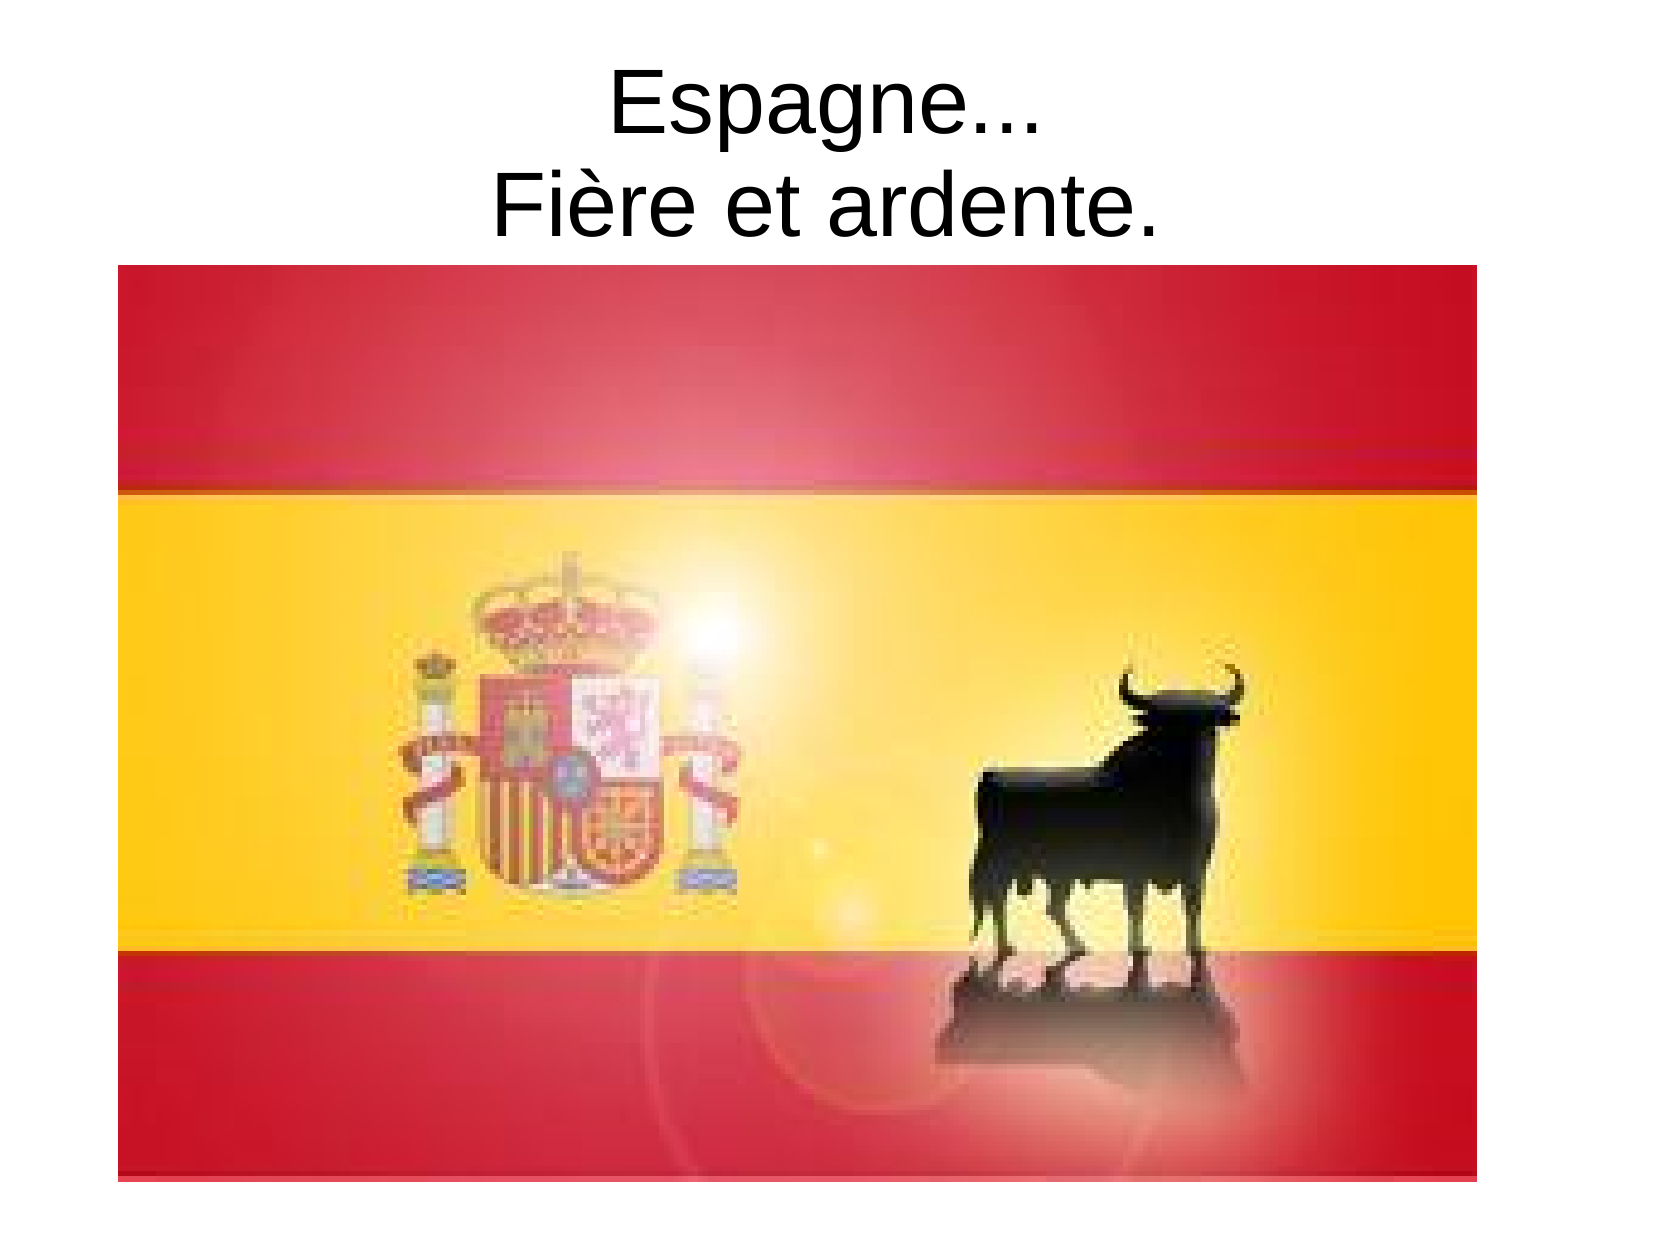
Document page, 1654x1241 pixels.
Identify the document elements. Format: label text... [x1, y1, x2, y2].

picture [118, 265, 1477, 1182]
title Espagne... Fière et ardente. [82, 49, 1571, 257]
